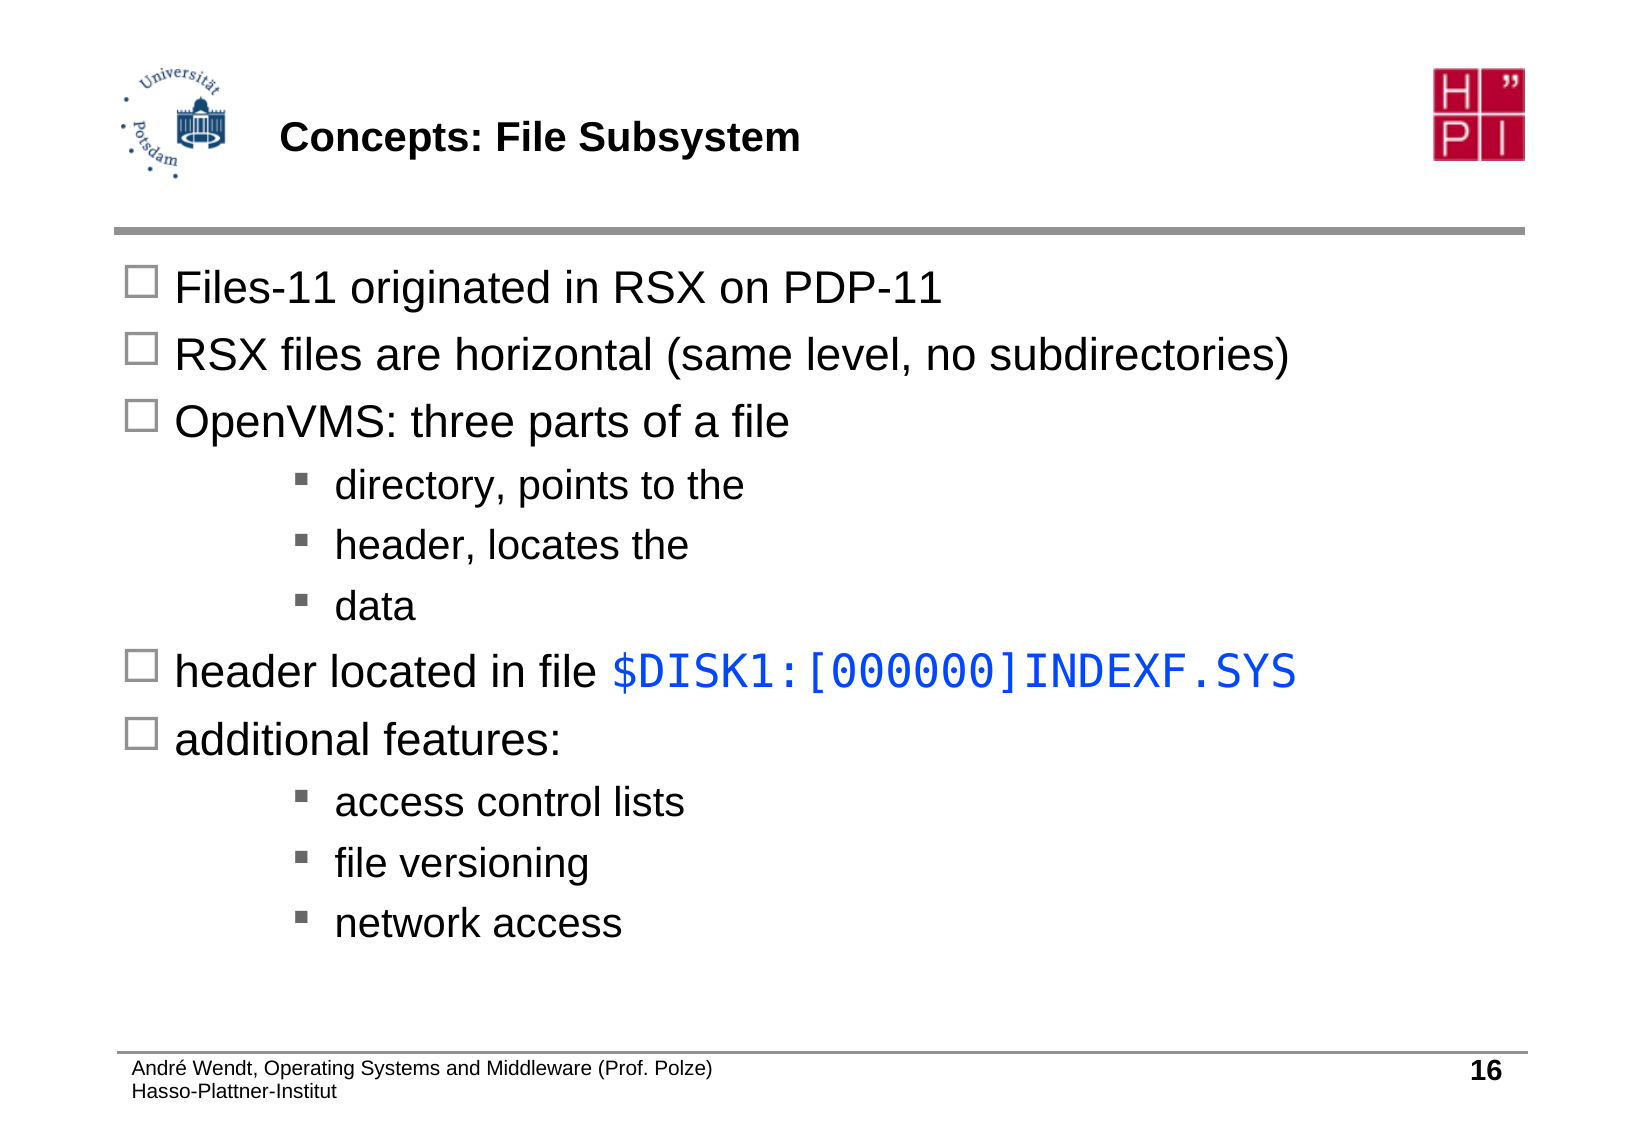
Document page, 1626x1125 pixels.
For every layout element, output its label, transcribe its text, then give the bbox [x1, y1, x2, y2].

picture [121, 68, 226, 179]
picture [1433, 68, 1525, 161]
title Concepts: File Subsystem [279, 68, 1390, 207]
list Files-11 originated in RSX on PDP-11 RSX files are horizontal (same level, no subdirectories) OpenVMS: three parts of a file directory, points to the header, locates the data header located in file $DISK1:[000000]INDEXF.SYS additional features: access control lists file versioning network access [121, 262, 1525, 1051]
